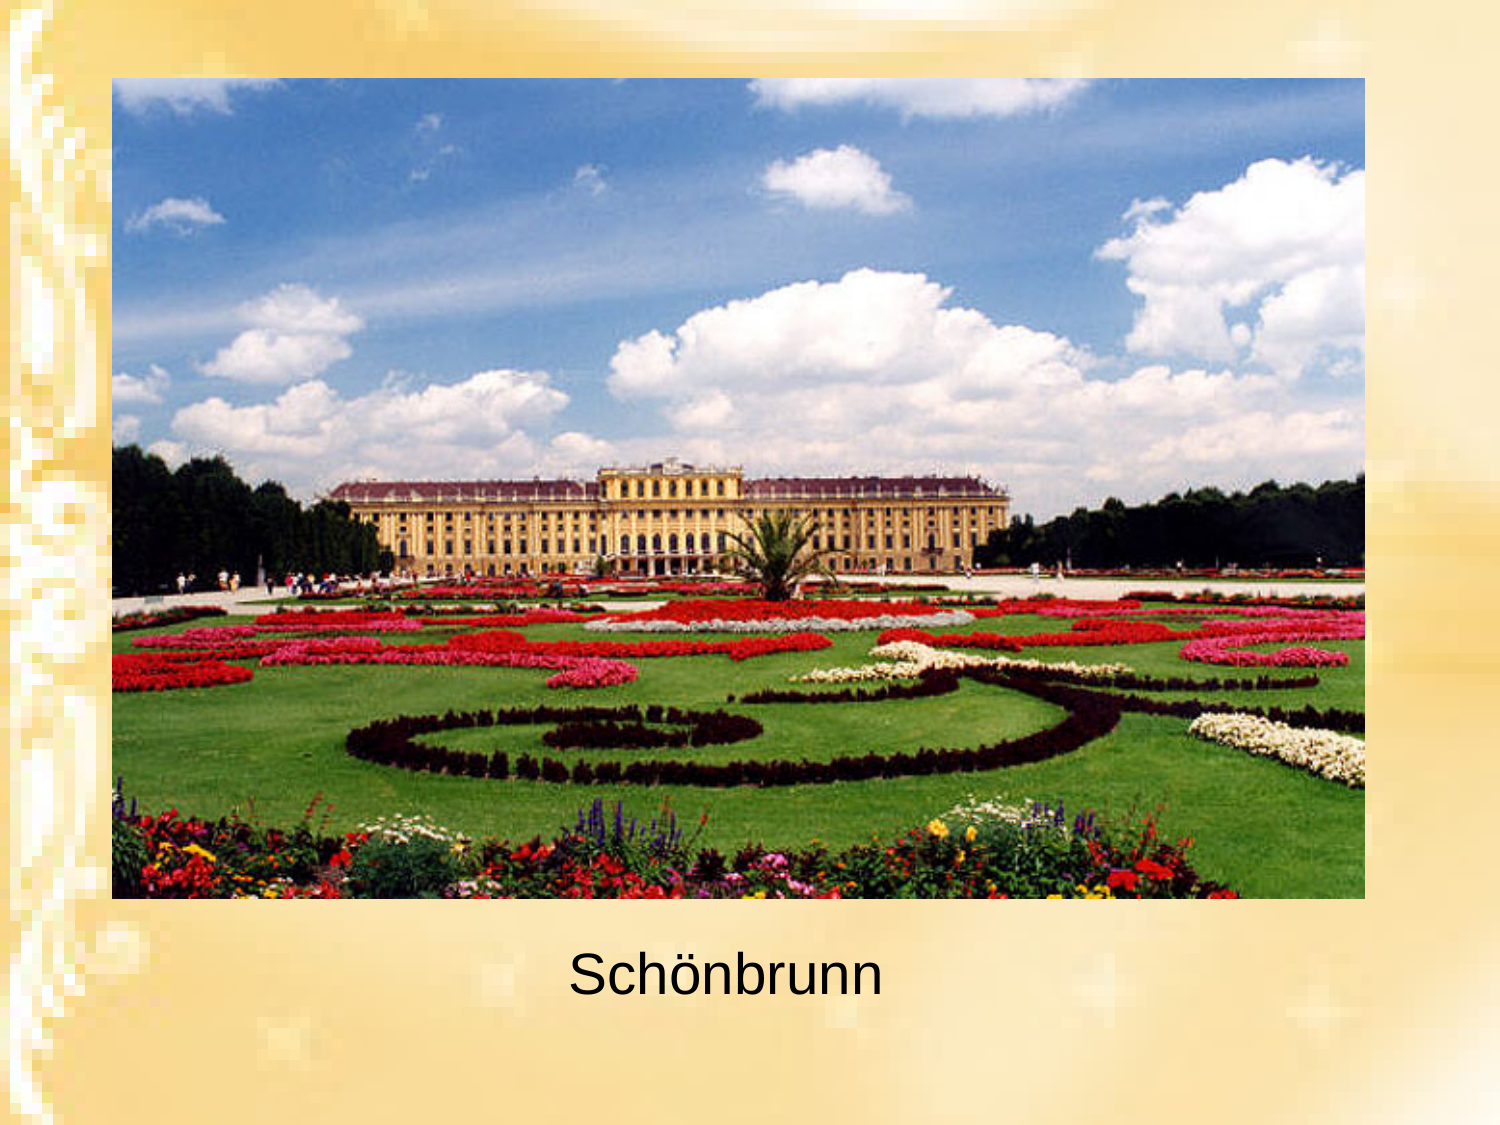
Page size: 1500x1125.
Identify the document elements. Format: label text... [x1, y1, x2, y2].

list Schönbrunn [407, 928, 1070, 1029]
picture [0, 0, 1500, 1125]
